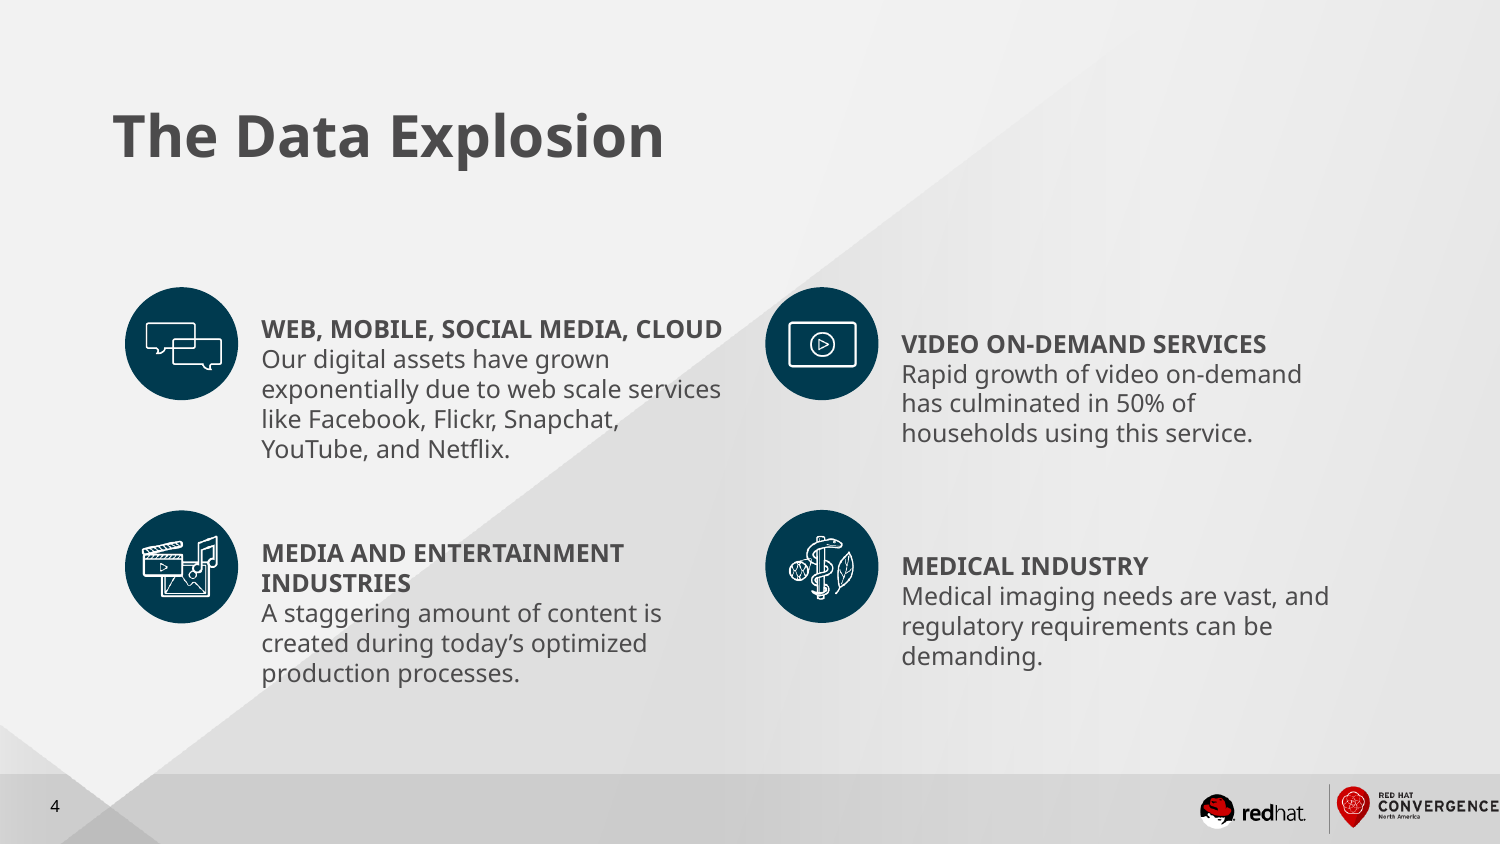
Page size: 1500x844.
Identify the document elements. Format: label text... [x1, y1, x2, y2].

slide_number <number> [0, 786, 75, 832]
text_box [125, 314, 133, 373]
title The Data Explosion [112, 0, 1388, 169]
text_box [161, 287, 202, 291]
picture [0, 0, 1500, 844]
text_box WEB, MOBILE, SOCIAL MEDIA, CLOUD Our digital assets have grown exponentially due to web scale services like Facebook, Flickr, Snapchat, YouTube, and Netflix. [245, 305, 741, 443]
text_box MEDIA AND ENTERTAINMENT INDUSTRIES A staggering amount of content is created during today’s optimized production processes. [245, 529, 713, 698]
text_box [798, 395, 846, 401]
text_box [871, 315, 879, 372]
text_box [765, 319, 771, 369]
text_box VIDEO ON-DEMAND SERVICES Rapid growth of video on-demand has culminated in 50% of households using this service. [884, 319, 1356, 519]
text_box [150, 391, 213, 401]
text_box [234, 322, 239, 365]
text_box MEDICAL INDUSTRY Medical imaging needs are vast, and regulatory requirements can be demanding. [884, 541, 1378, 650]
text_box [793, 287, 851, 295]
